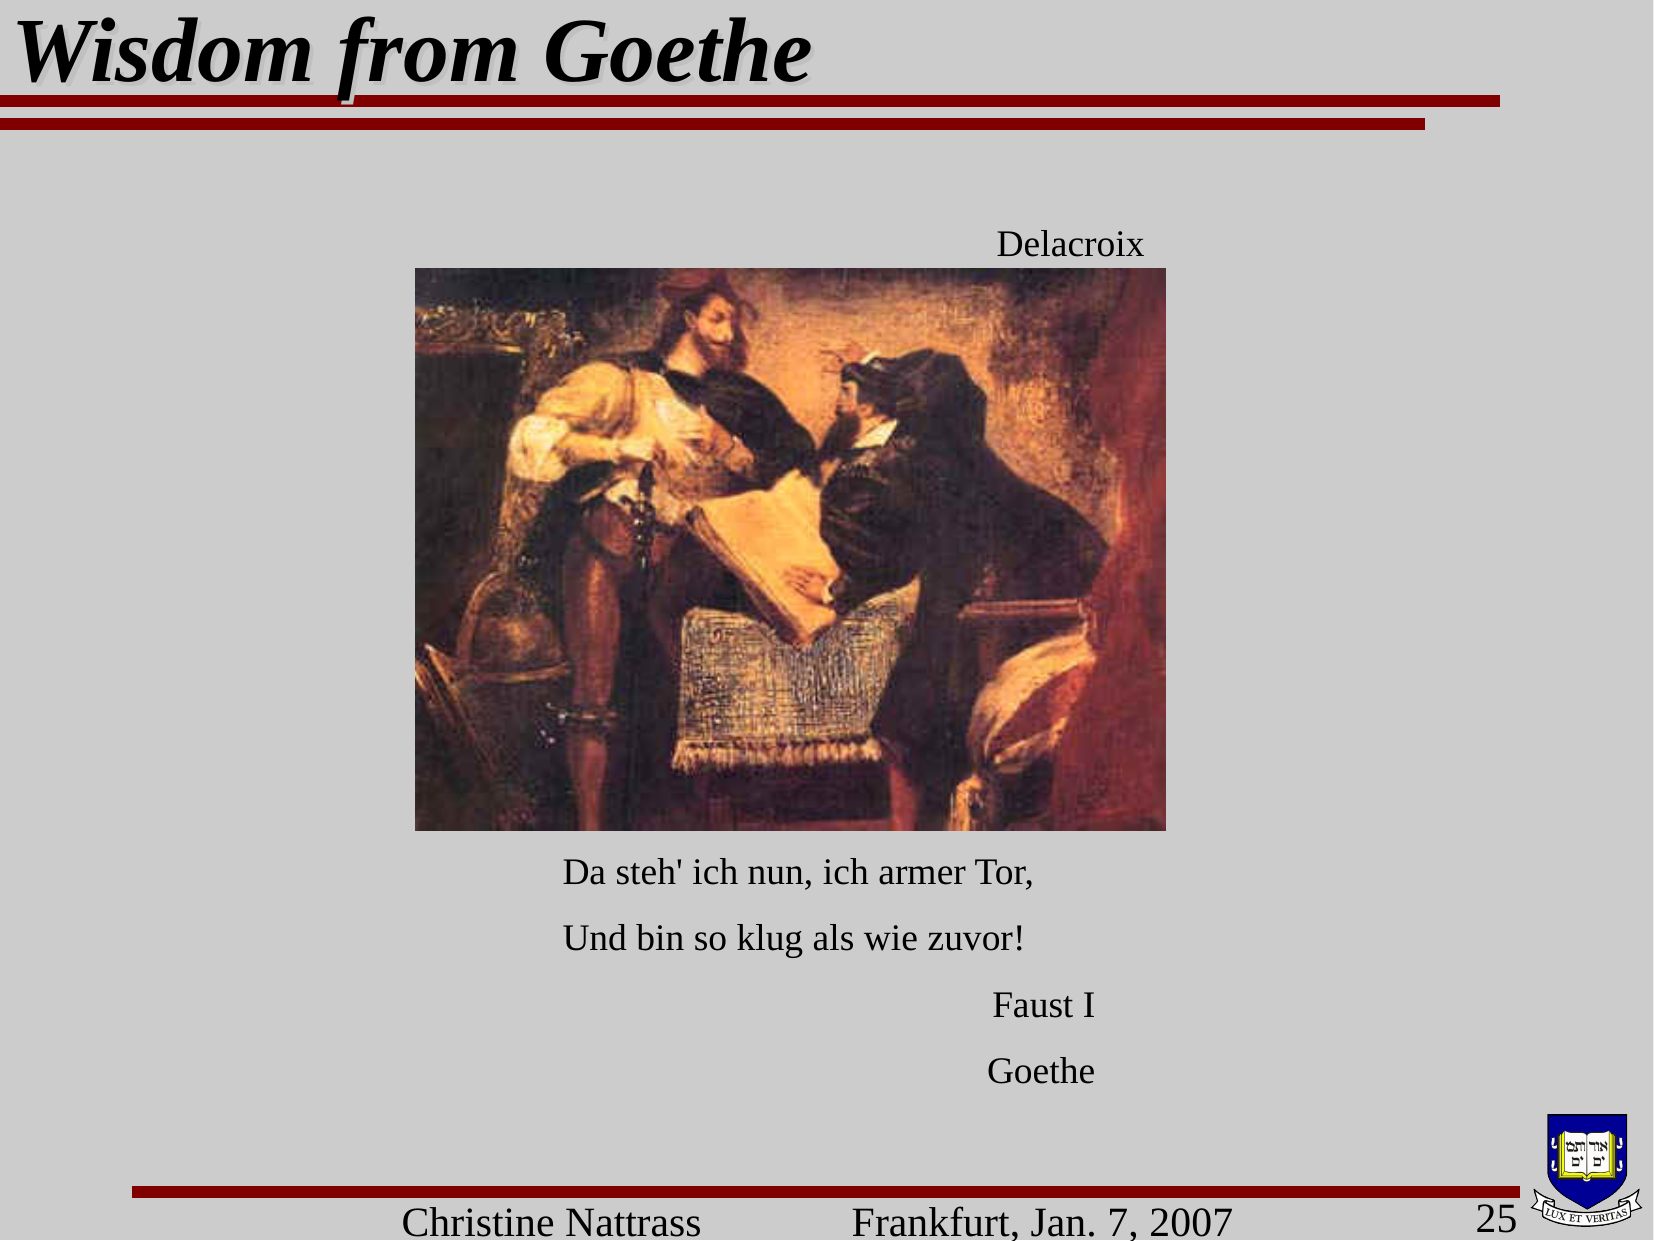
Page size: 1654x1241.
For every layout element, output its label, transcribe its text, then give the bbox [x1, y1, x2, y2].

picture [1530, 1114, 1643, 1227]
title Wisdom from Goethe [11, 0, 1512, 154]
picture [415, 268, 1166, 831]
text_box Delacroix [934, 215, 1160, 272]
text_box Da steh' ich nun, ich armer Tor, Und bin so klug als wie zuvor! Faust I Goethe [547, 843, 1111, 1099]
